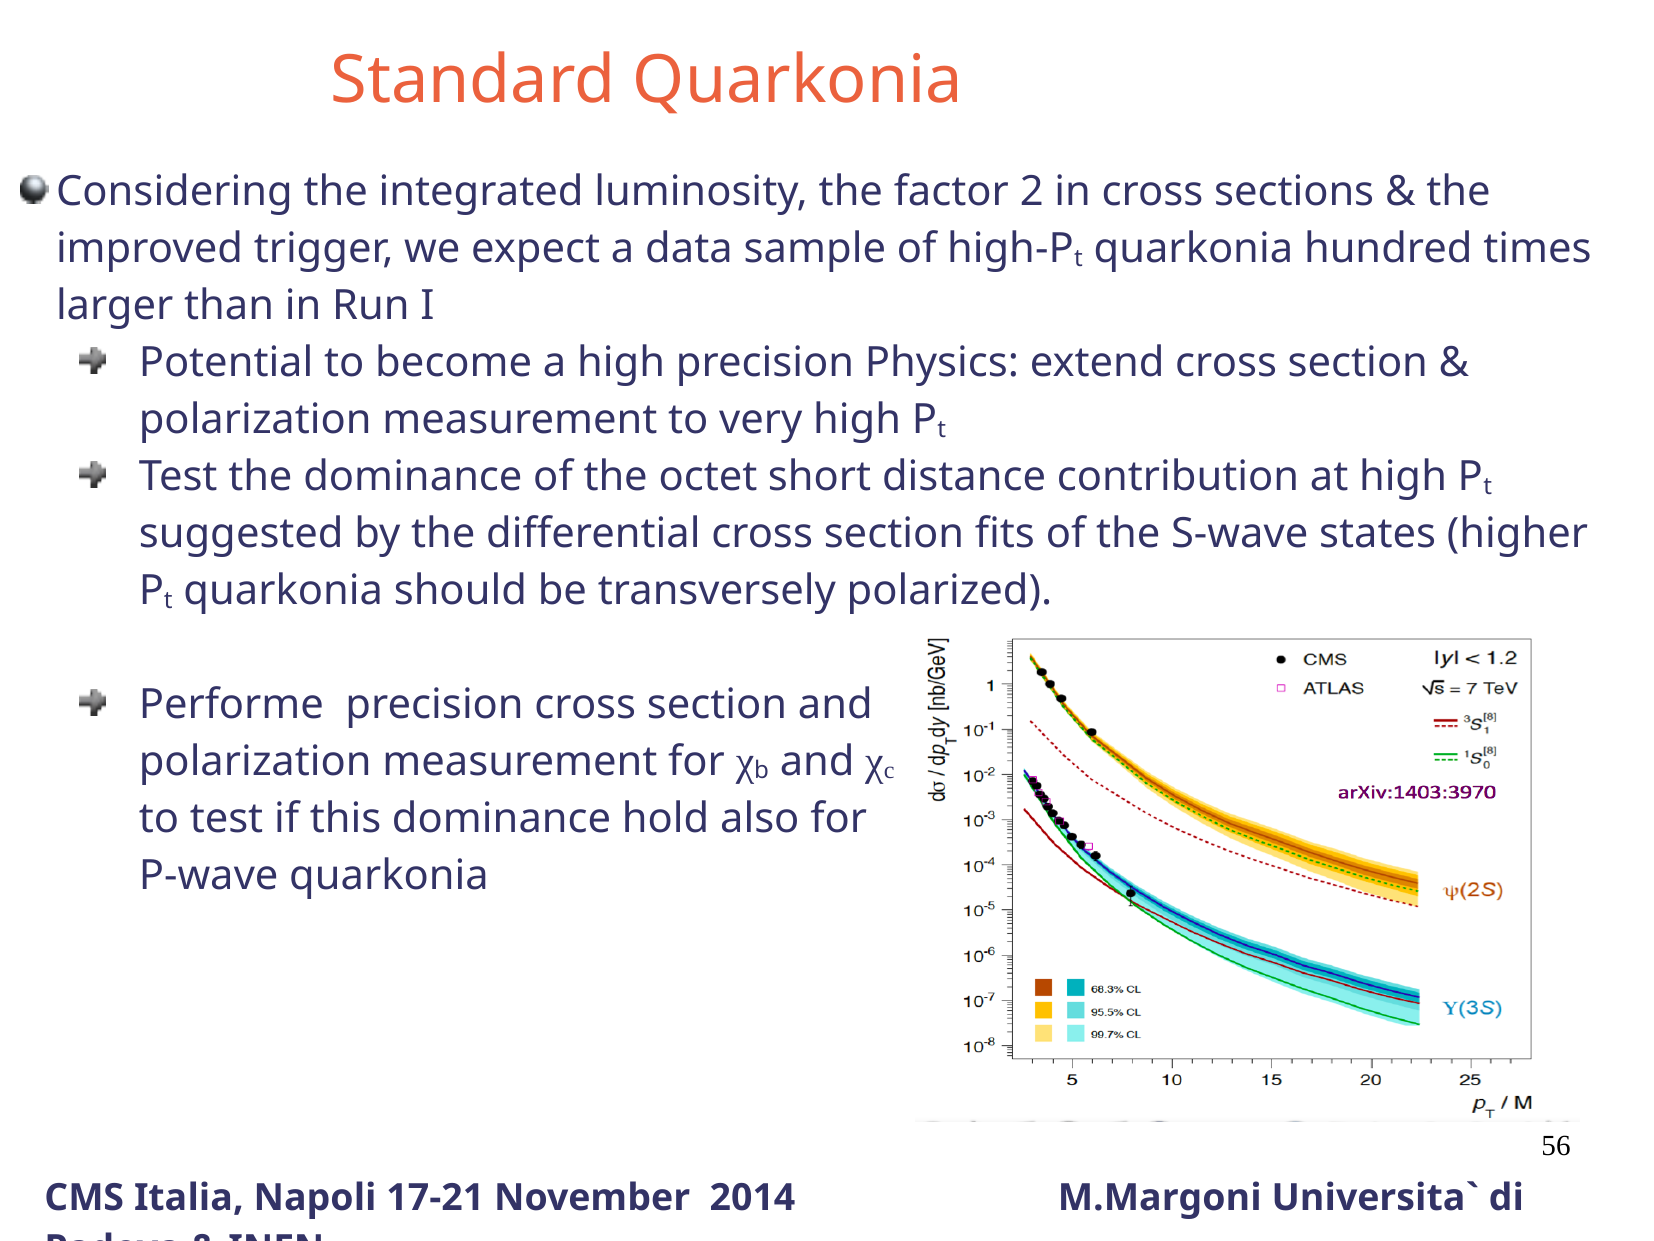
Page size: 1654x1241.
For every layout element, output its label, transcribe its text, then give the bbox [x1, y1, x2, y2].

text_box CMS Italia, Napoli 17-21 November 2014 M.Margoni Universita` di Padova & INFN [29, 1163, 1625, 1237]
text_box Considering the integrated luminosity, the factor 2 in cross sections & the improved trigger, we expect a data sample of high-Pt quarkonia hundred times larger than in Run I Potential to become a high precision Physics: extend cross section & polarization measurement to very high Pt Test the dominance of the octet short distance contribution at high Pt suggested by the differential cross section fits of the S-wave states (higher Pt quarkonia should be transversely polarized). Performe precision cross section and polarization measurement for χb and χc to test if this dominance hold also for P-wave quarkonia [5, 153, 1636, 1107]
picture [915, 625, 1580, 1123]
text_box Standard Quarkonia [17, 23, 1654, 139]
